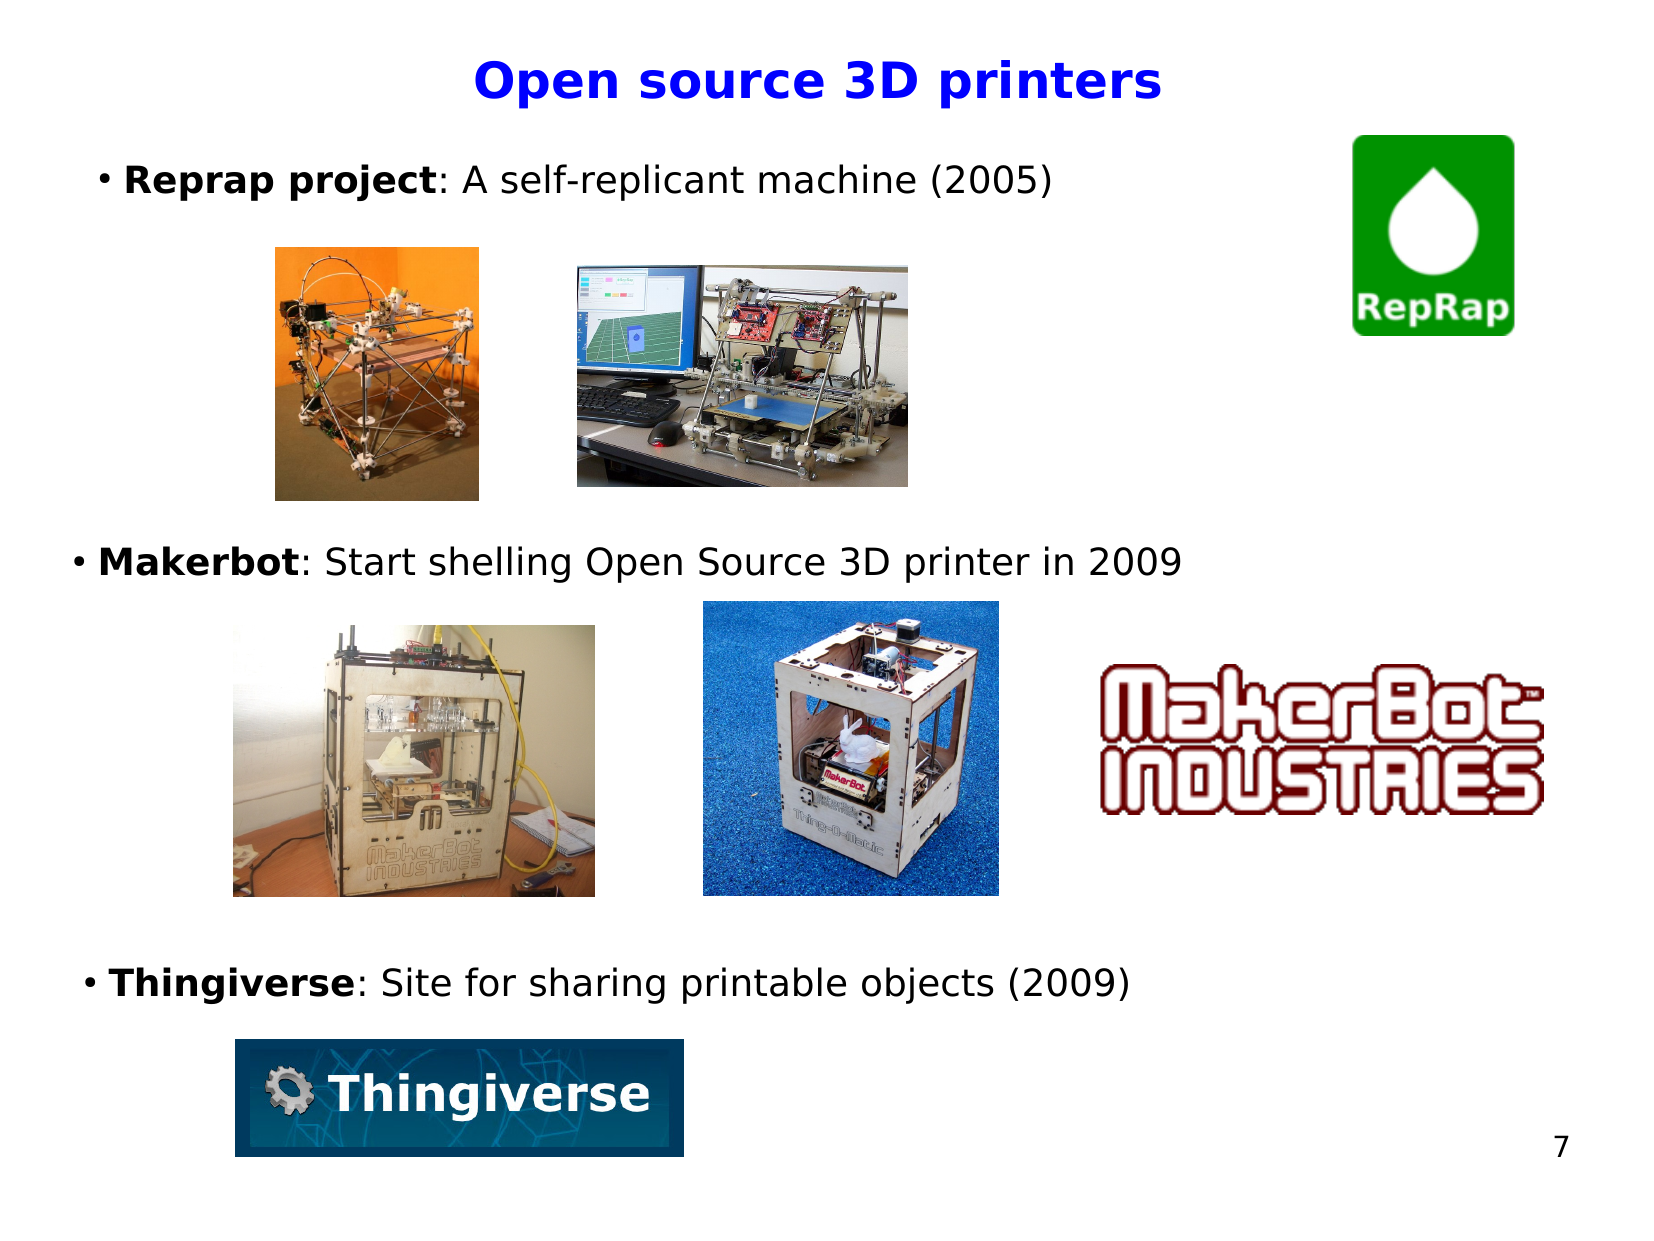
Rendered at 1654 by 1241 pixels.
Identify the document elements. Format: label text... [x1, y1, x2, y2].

picture [577, 265, 908, 488]
text_box Makerbot: Start shelling Open Source 3D printer in 2009 [57, 533, 1230, 597]
text_box Open source 3D printers [458, 44, 1179, 118]
picture [275, 247, 479, 501]
picture [1099, 664, 1544, 815]
picture [233, 625, 595, 897]
picture [703, 601, 999, 897]
text_box Reprap project: A self-replicant machine (2005) [83, 151, 1255, 229]
text_box Thingiverse: Site for sharing printable objects (2009) [68, 954, 1161, 1013]
picture [1334, 135, 1535, 336]
picture [235, 1039, 684, 1157]
